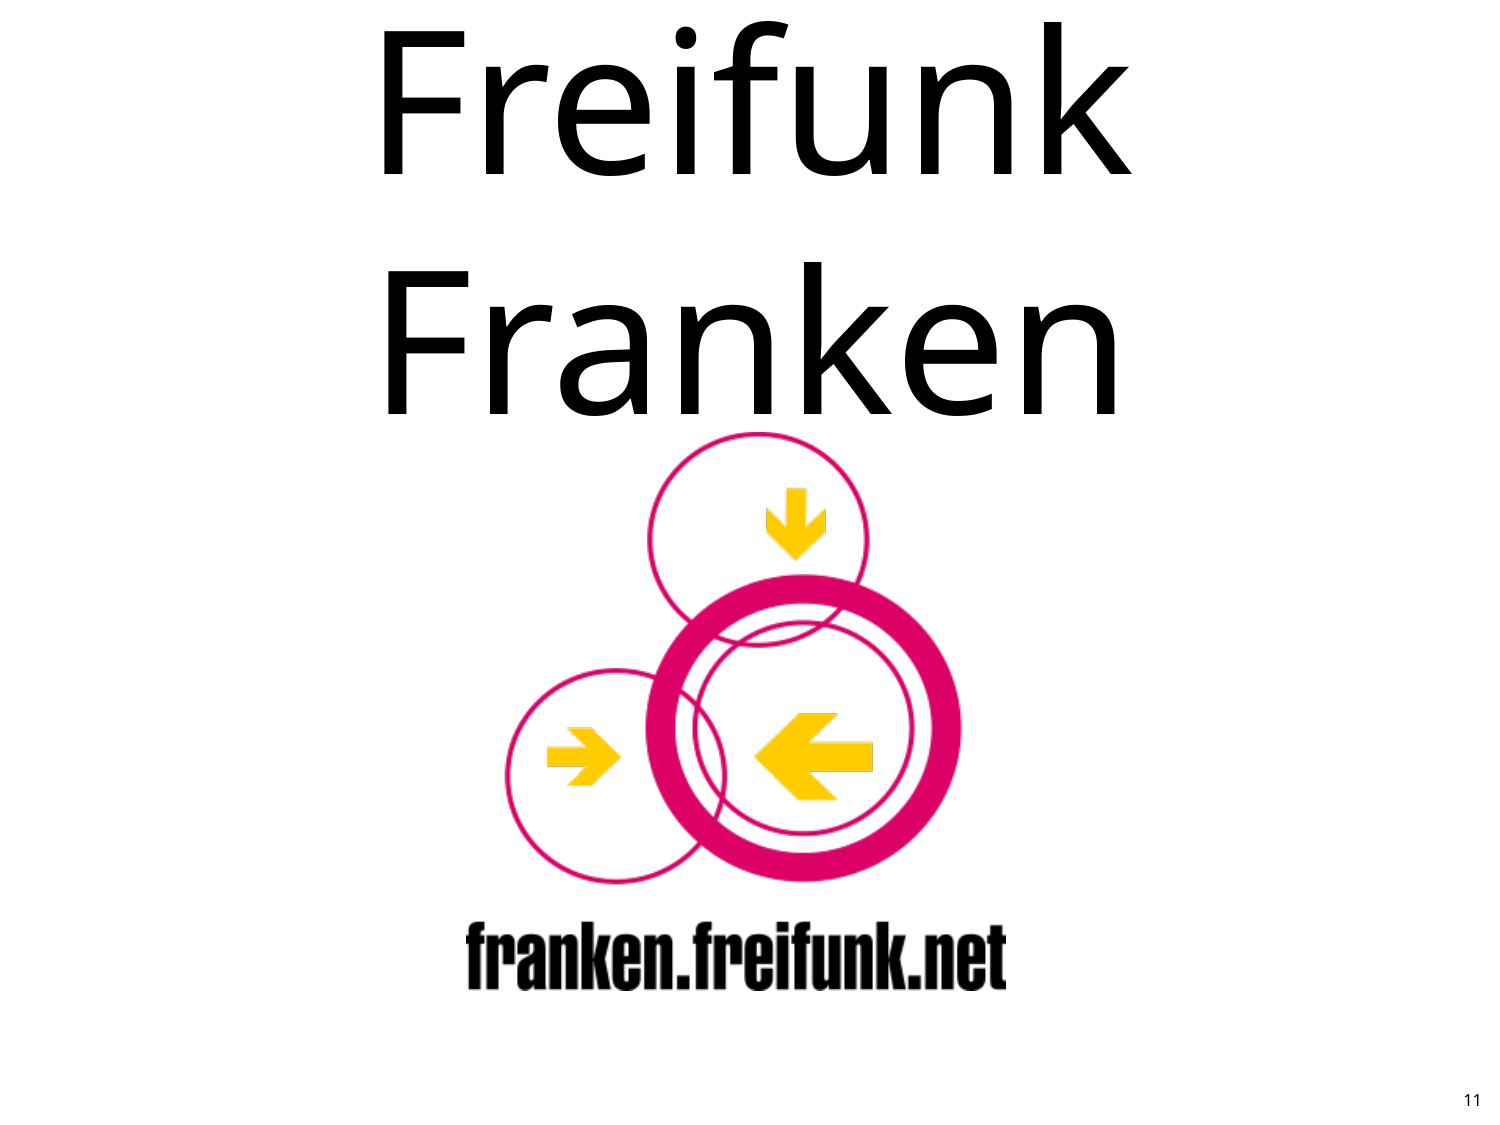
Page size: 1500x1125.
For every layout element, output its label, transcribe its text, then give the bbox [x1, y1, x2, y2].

slide_number <Foliennummer> [1202, 1077, 1483, 1125]
picture [466, 432, 1006, 991]
title Freifunk Franken [112, 149, 1388, 280]
